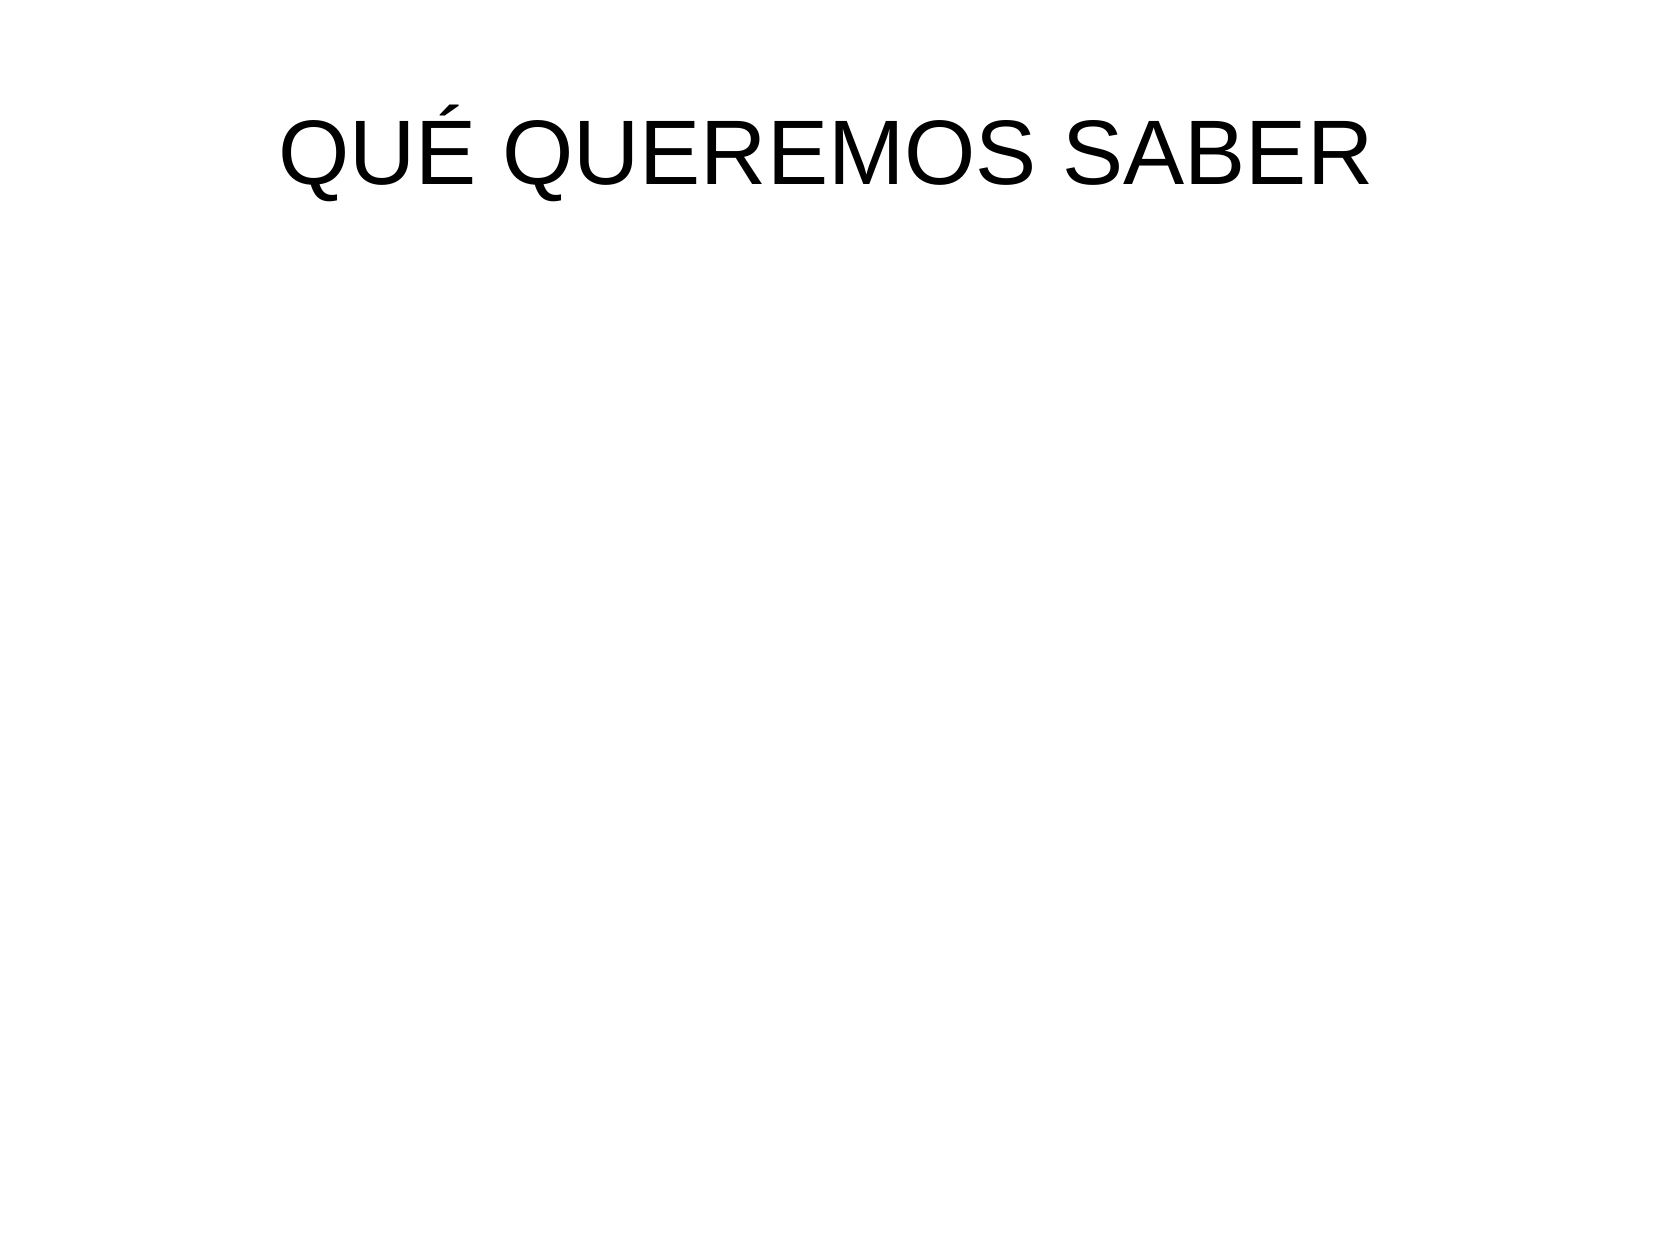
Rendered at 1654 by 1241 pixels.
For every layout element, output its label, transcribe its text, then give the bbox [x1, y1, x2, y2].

title QUÉ QUEREMOS SABER [82, 56, 1571, 250]
